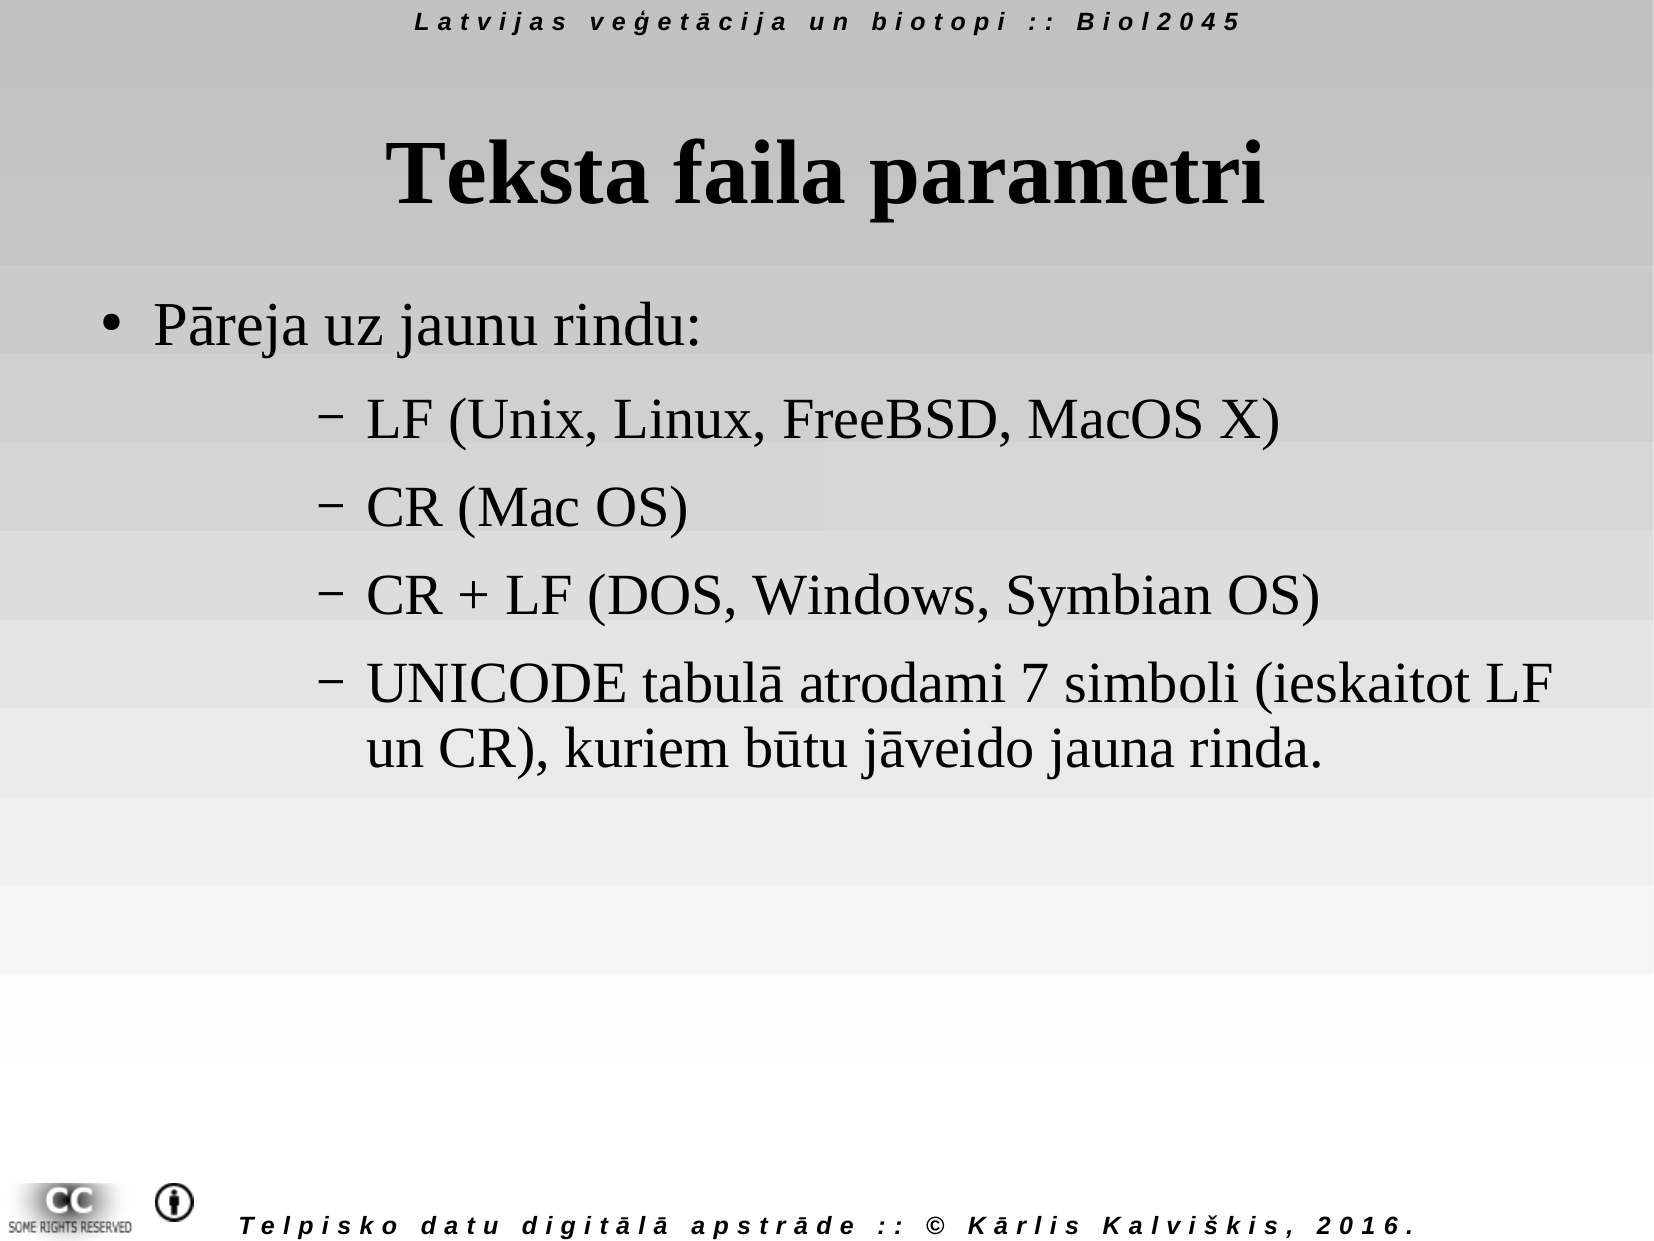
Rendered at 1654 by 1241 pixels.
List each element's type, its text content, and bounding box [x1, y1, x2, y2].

list Pāreja uz jaunu rindu: LF (Unix, Linux, FreeBSD, MacOS X) CR (Mac OS) CR + LF (DOS, Windows, Symbian OS) UNICODE tabulā atrodami 7 simboli (ieskaitot LF un CR), kuriem būtu jāveido jauna rinda. [82, 289, 1571, 1098]
picture [0, 0, 1654, 1241]
title Teksta faila parametri [29, 56, 1625, 289]
